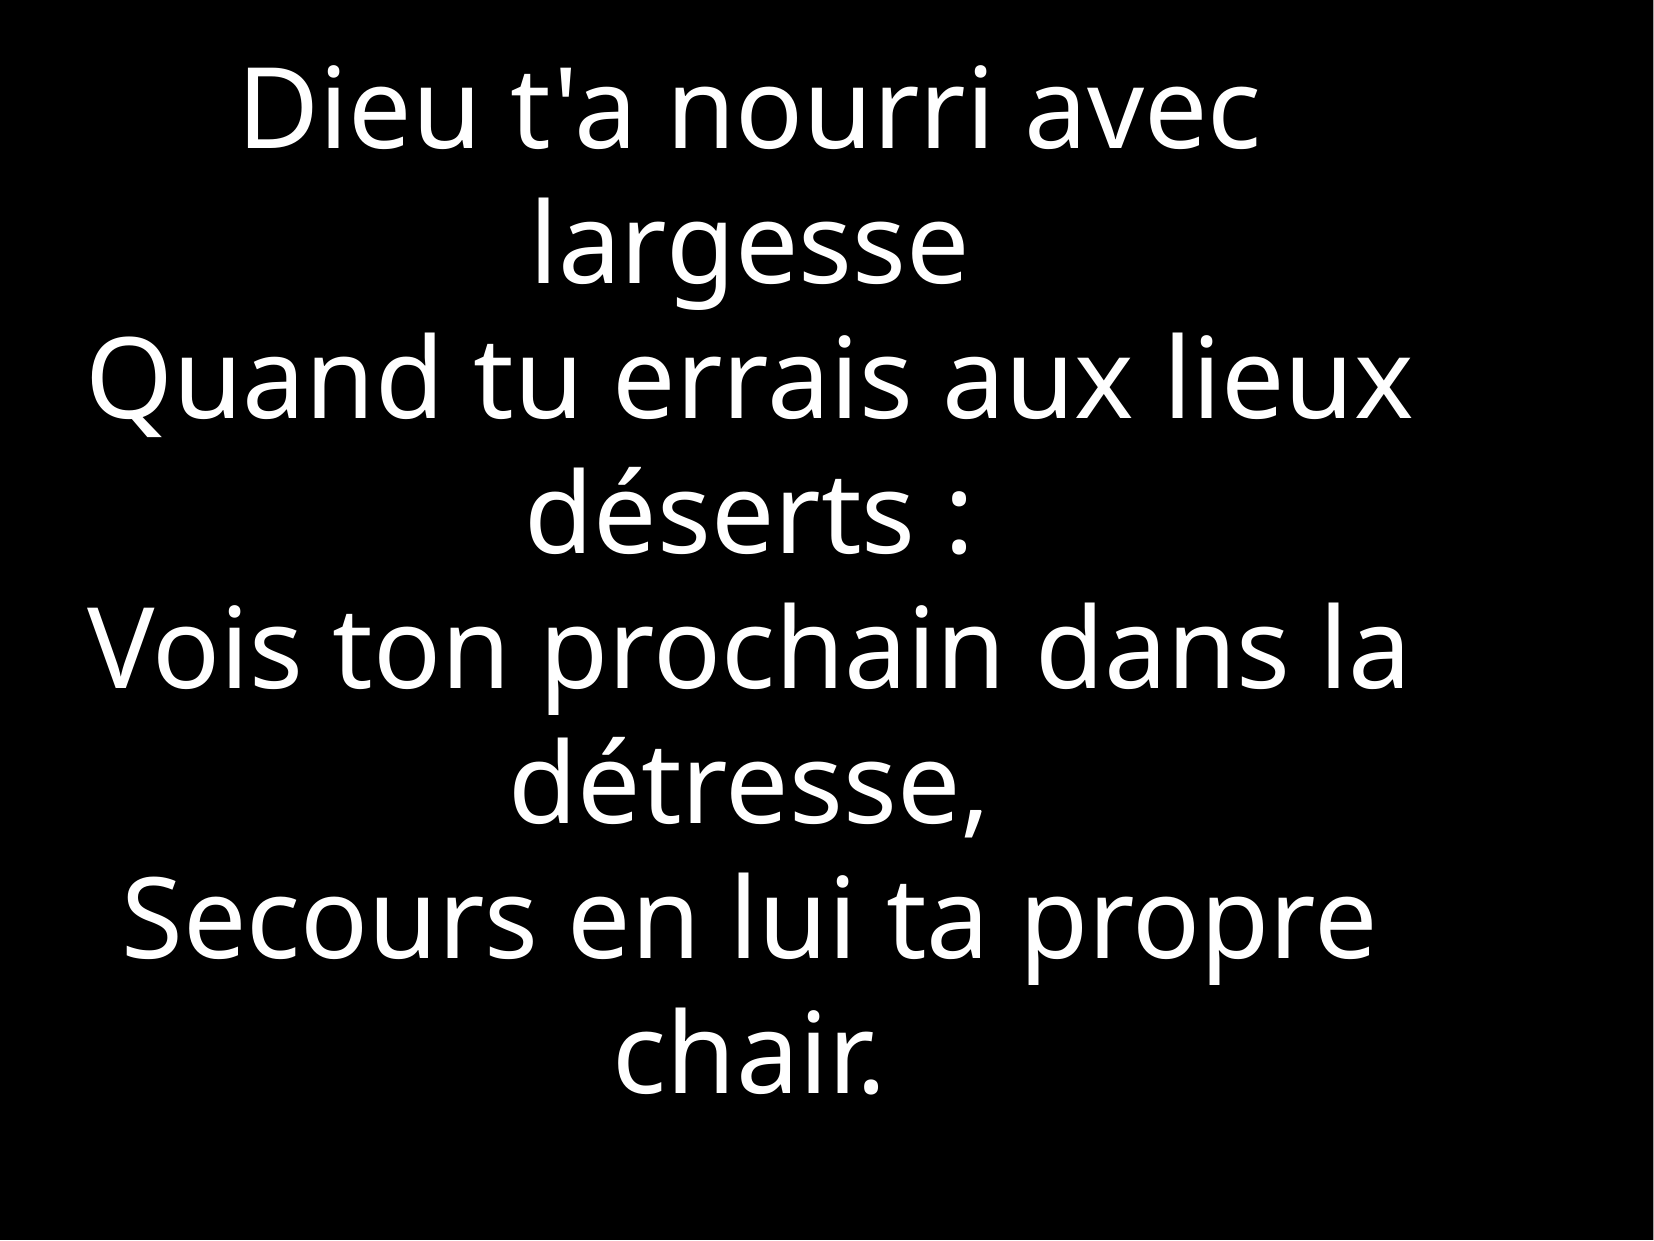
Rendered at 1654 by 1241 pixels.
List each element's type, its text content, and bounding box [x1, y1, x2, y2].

text_box Dieu t'a nourri avec largesse Quand tu errais aux lieux déserts : Vois ton prochain dans la détresse, Secours en lui ta propre chair. [0, 314, 1501, 839]
